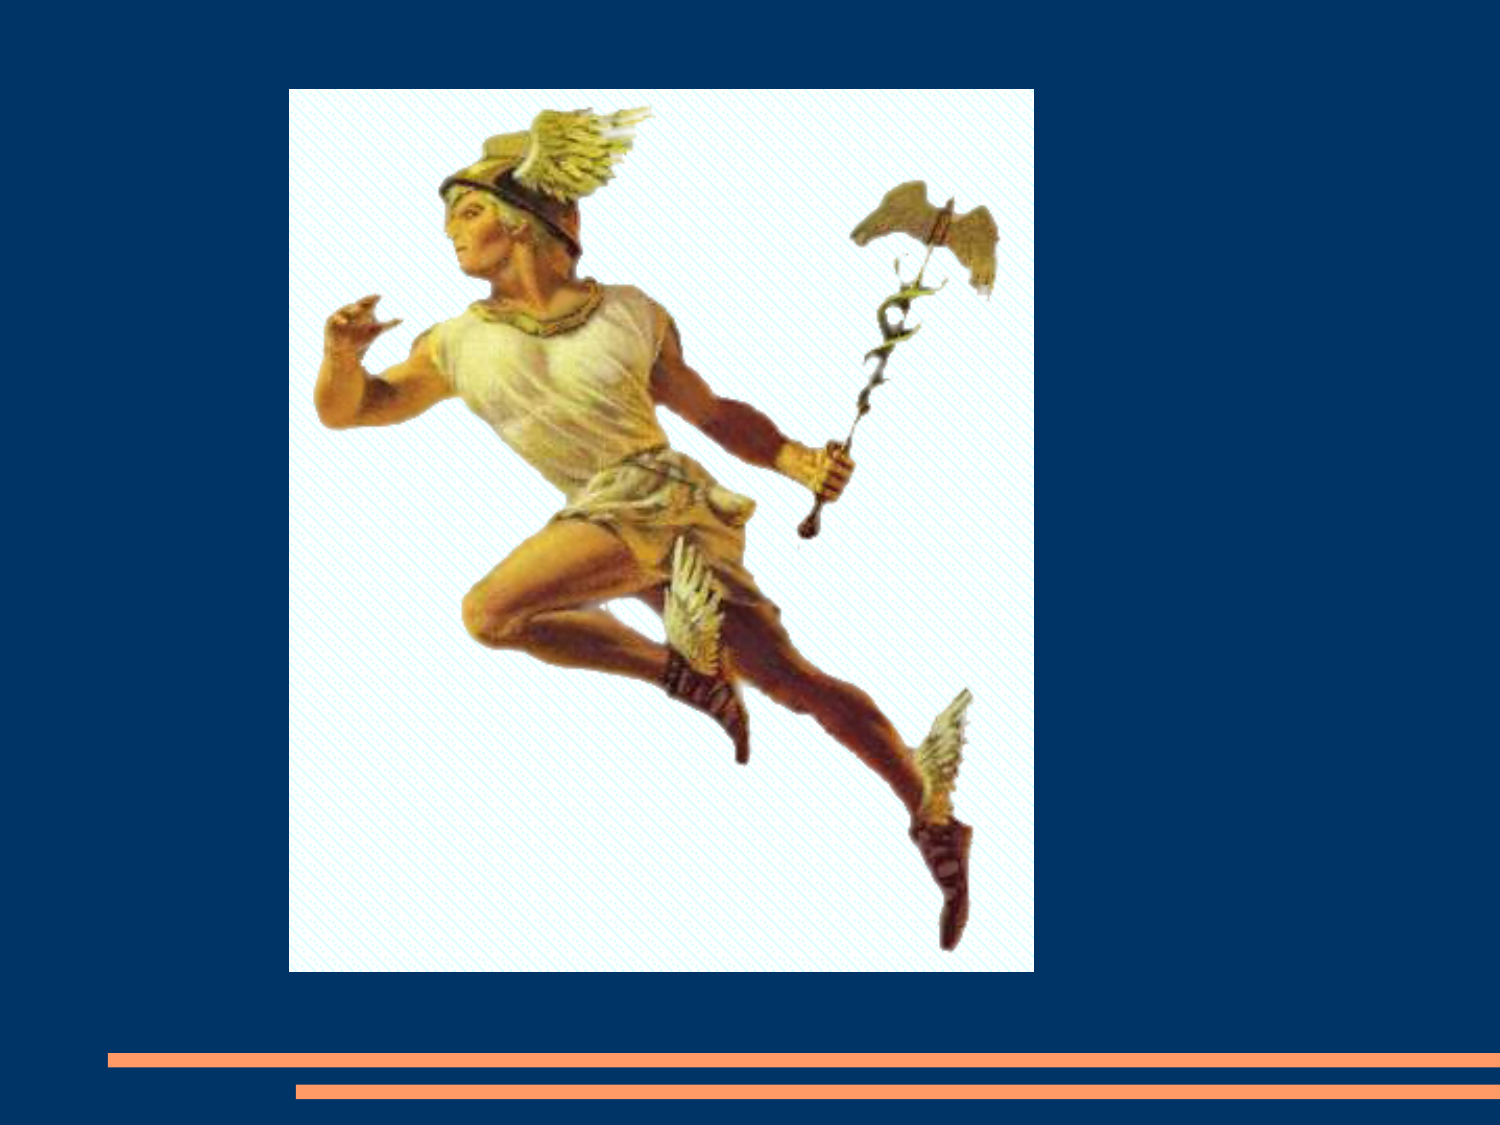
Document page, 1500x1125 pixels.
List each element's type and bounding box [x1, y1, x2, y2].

picture [289, 89, 1034, 972]
